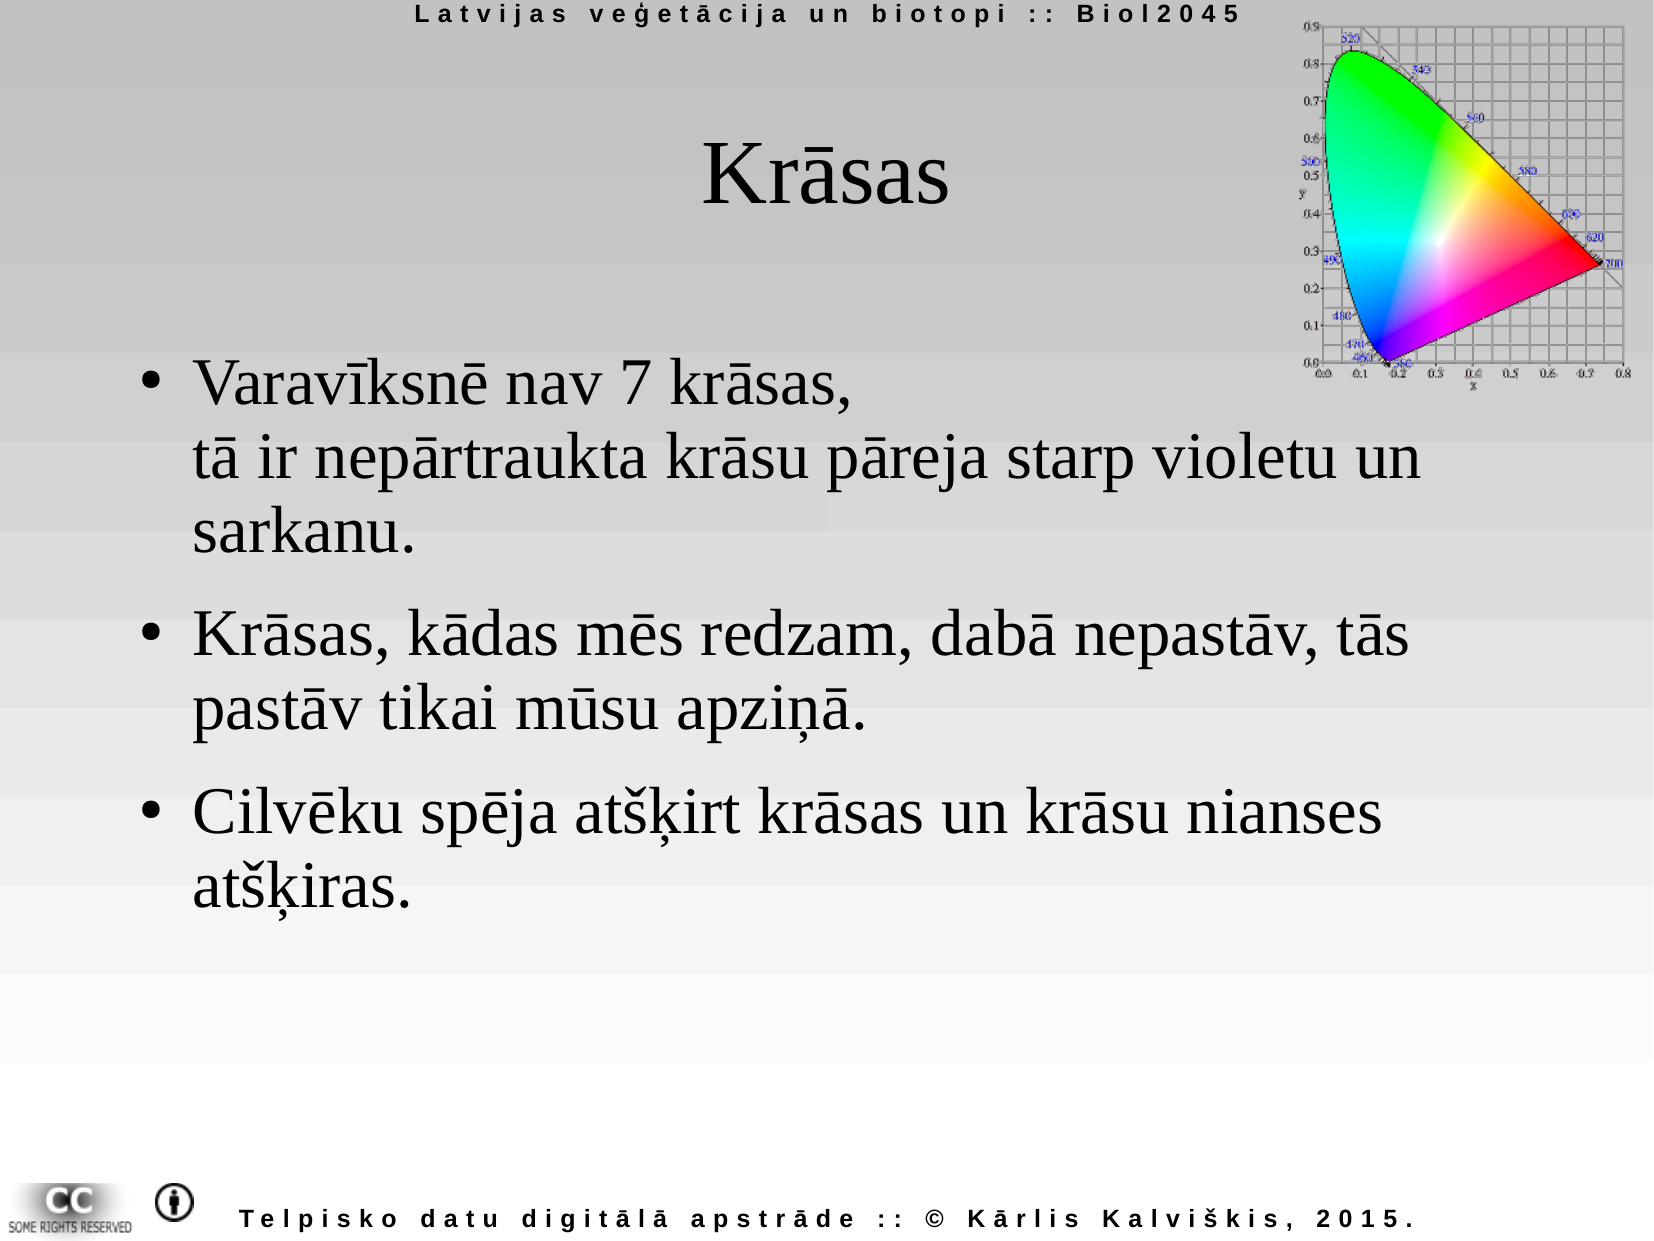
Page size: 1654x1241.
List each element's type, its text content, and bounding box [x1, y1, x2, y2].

picture [0, 0, 1654, 1241]
list Varavīksnē nav 7 krāsas, tā ir nepārtraukta krāsu pāreja starp violetu un sarkanu. Krāsas, kādas mēs redzam, dabā nepastāv, tās pastāv tikai mūsu apziņā. Cilvēku spēja atšķirt krāsas un krāsu nianses atšķiras. [121, 344, 1534, 1127]
title Krāsas [29, 49, 1289, 296]
